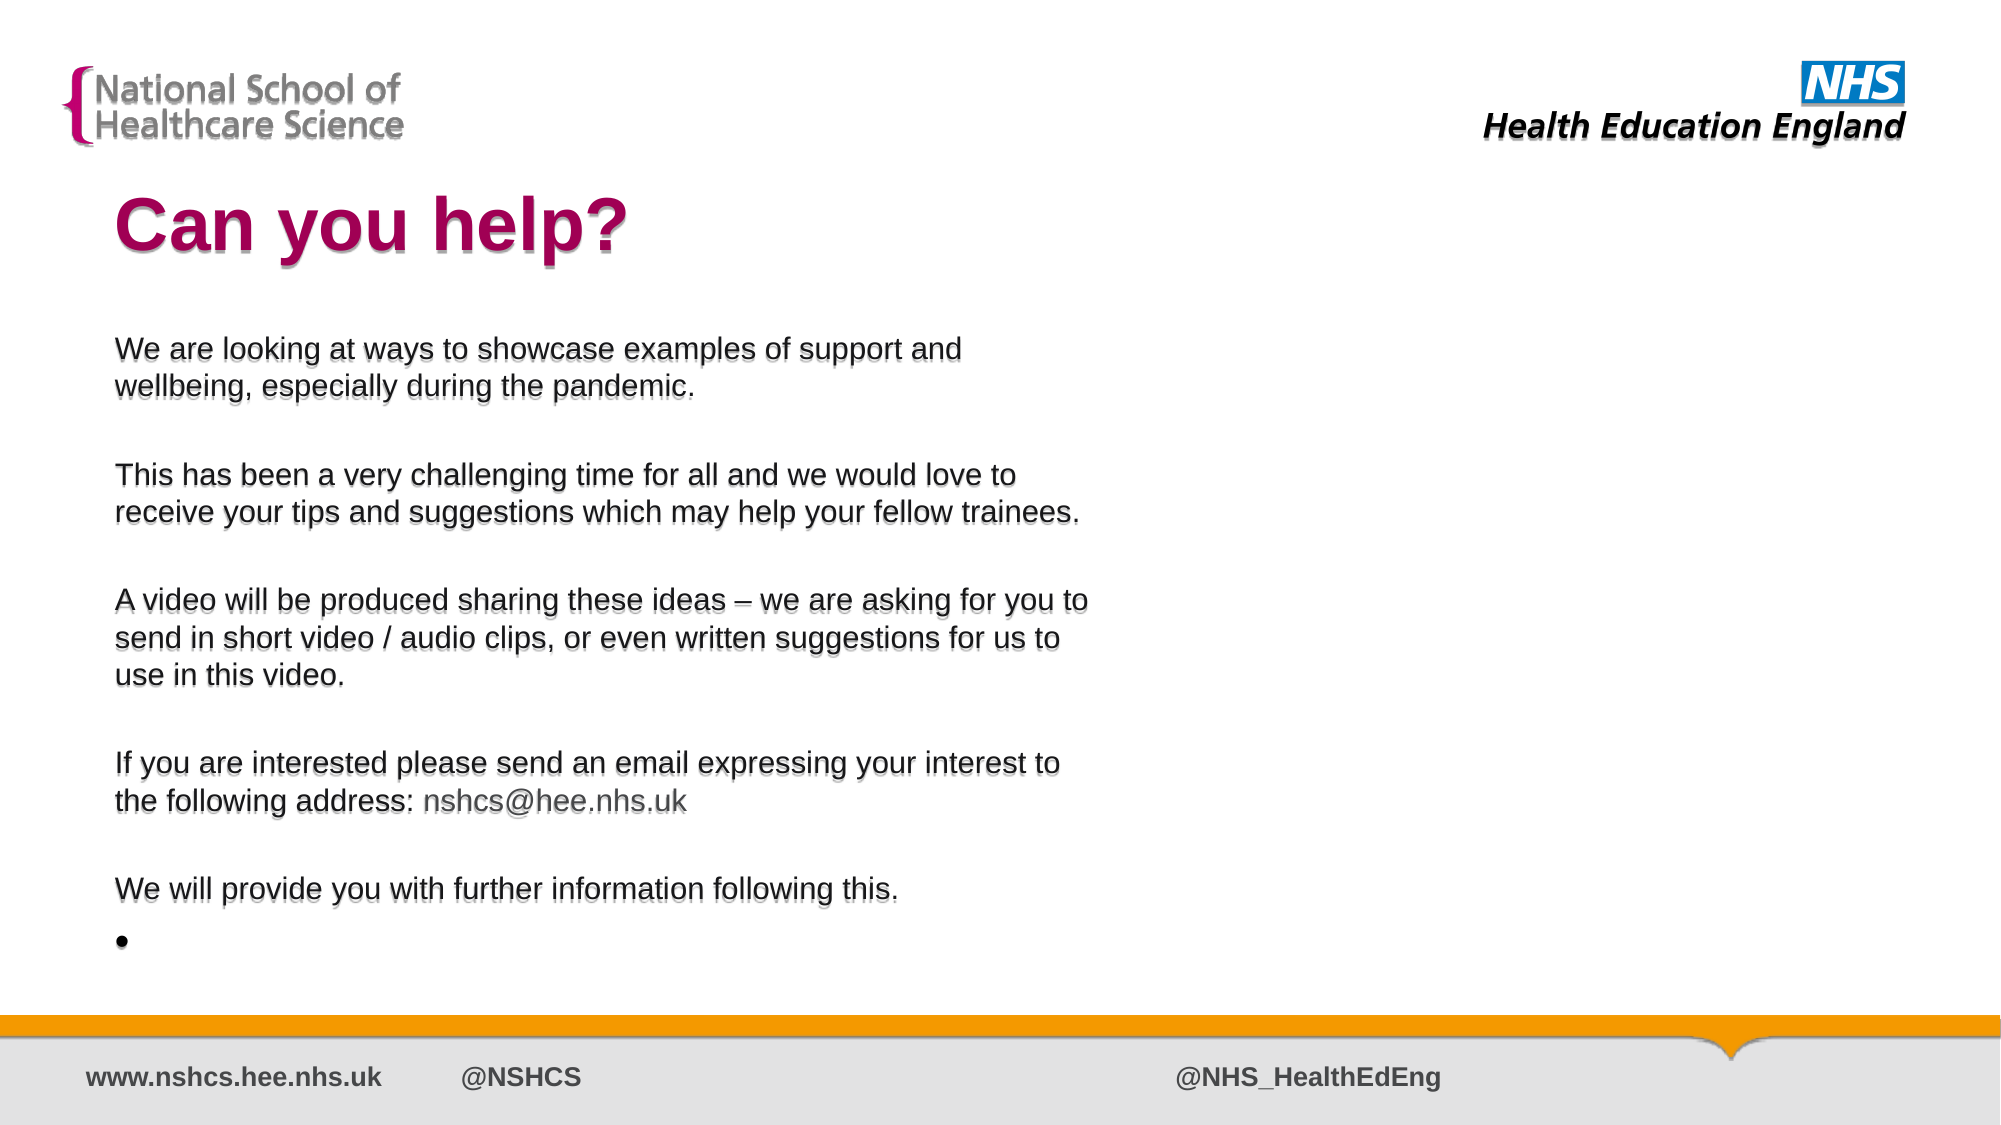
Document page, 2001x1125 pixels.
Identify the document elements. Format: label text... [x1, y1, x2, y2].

list We are looking at ways to showcase examples of support and wellbeing, especially during the pandemic. This has been a very challenging time for all and we would love to receive your tips and suggestions which may help your fellow trainees. A video will be produced sharing these ideas – we are asking for you to send in short video / audio clips, or even written suggestions for us to use in this video. If you are interested please send an email expressing your interest to the following address: nshcs@hee.nhs.uk We will provide you with further information following this. [92, 303, 1938, 1001]
title Can you help? [77, 161, 1778, 274]
